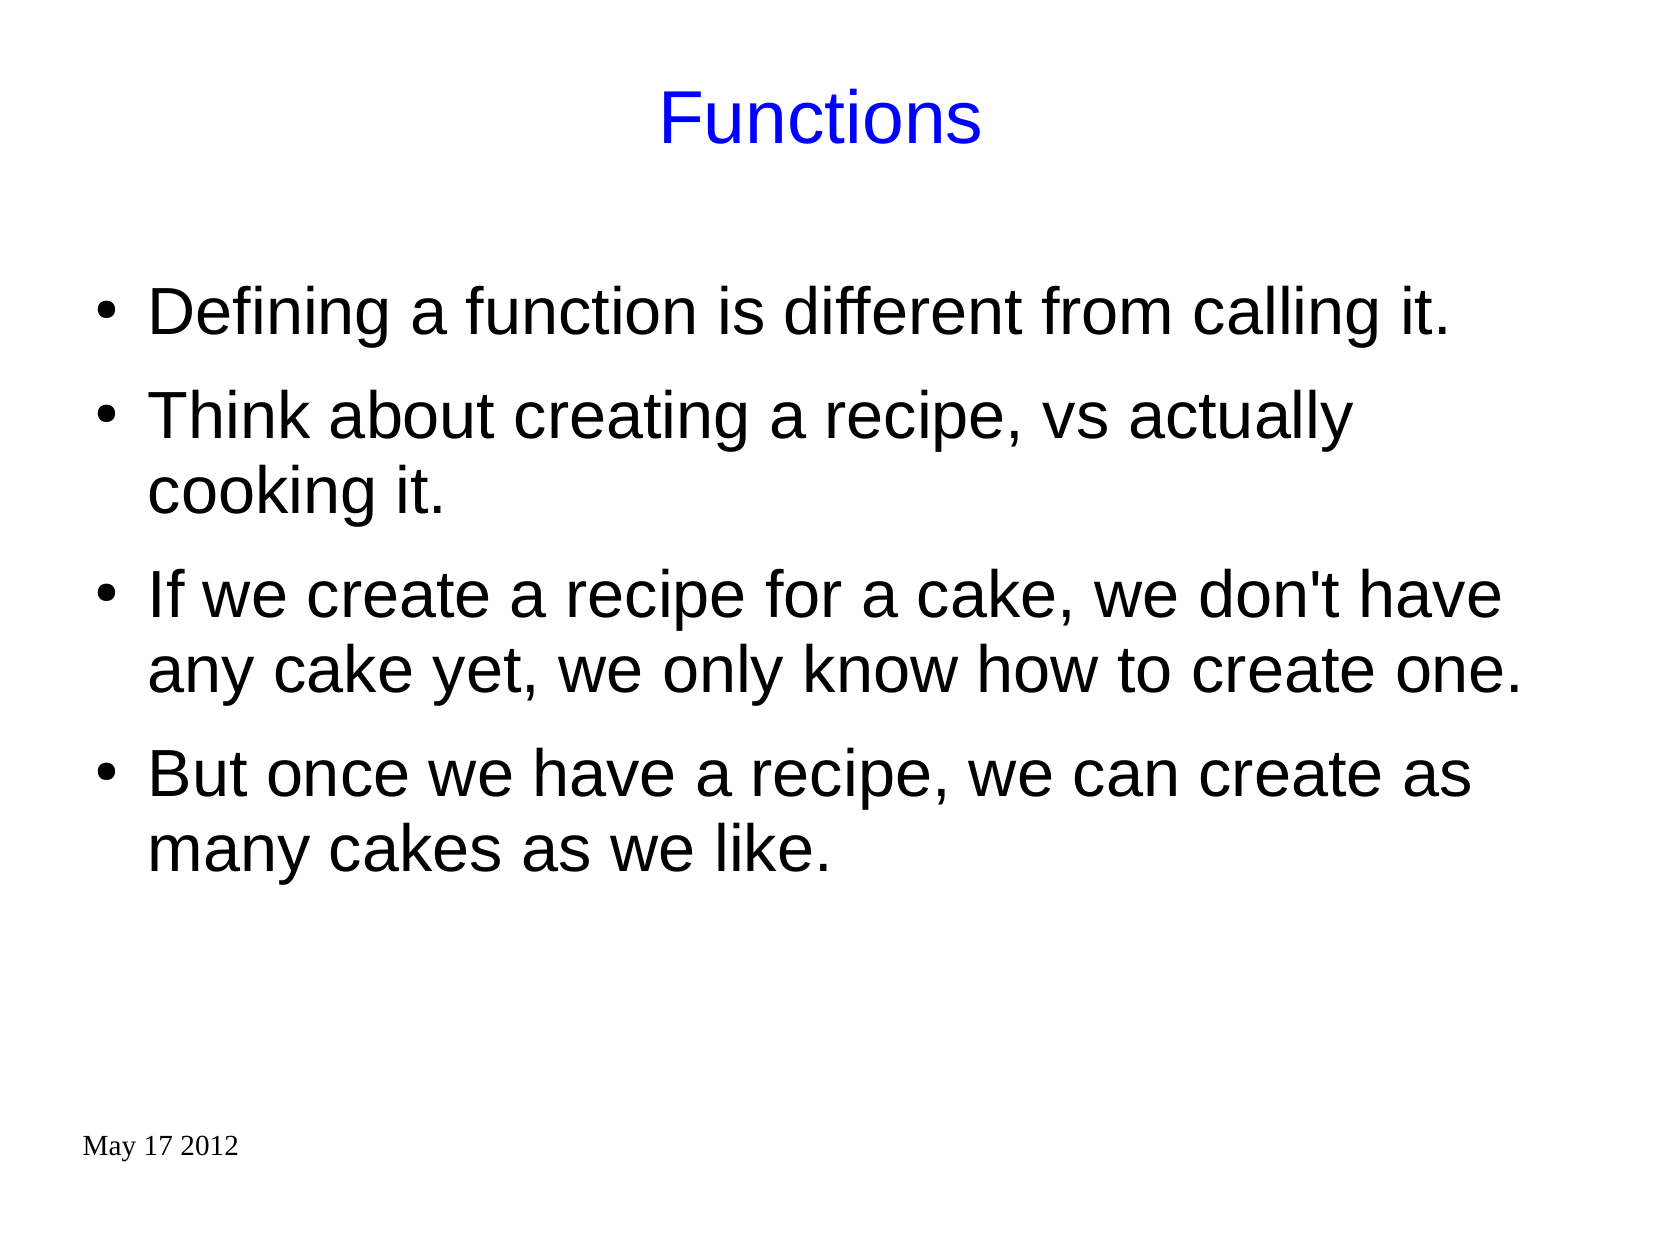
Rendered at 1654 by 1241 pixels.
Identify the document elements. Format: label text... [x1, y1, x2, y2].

list Defining a function is different from calling it. Think about creating a recipe, vs actually cooking it. If we create a recipe for a cake, we don't have any cake yet, we only know how to create one. But once we have a recipe, we can create as many cakes as we like. [76, 274, 1565, 1093]
title Functions [76, 58, 1565, 178]
